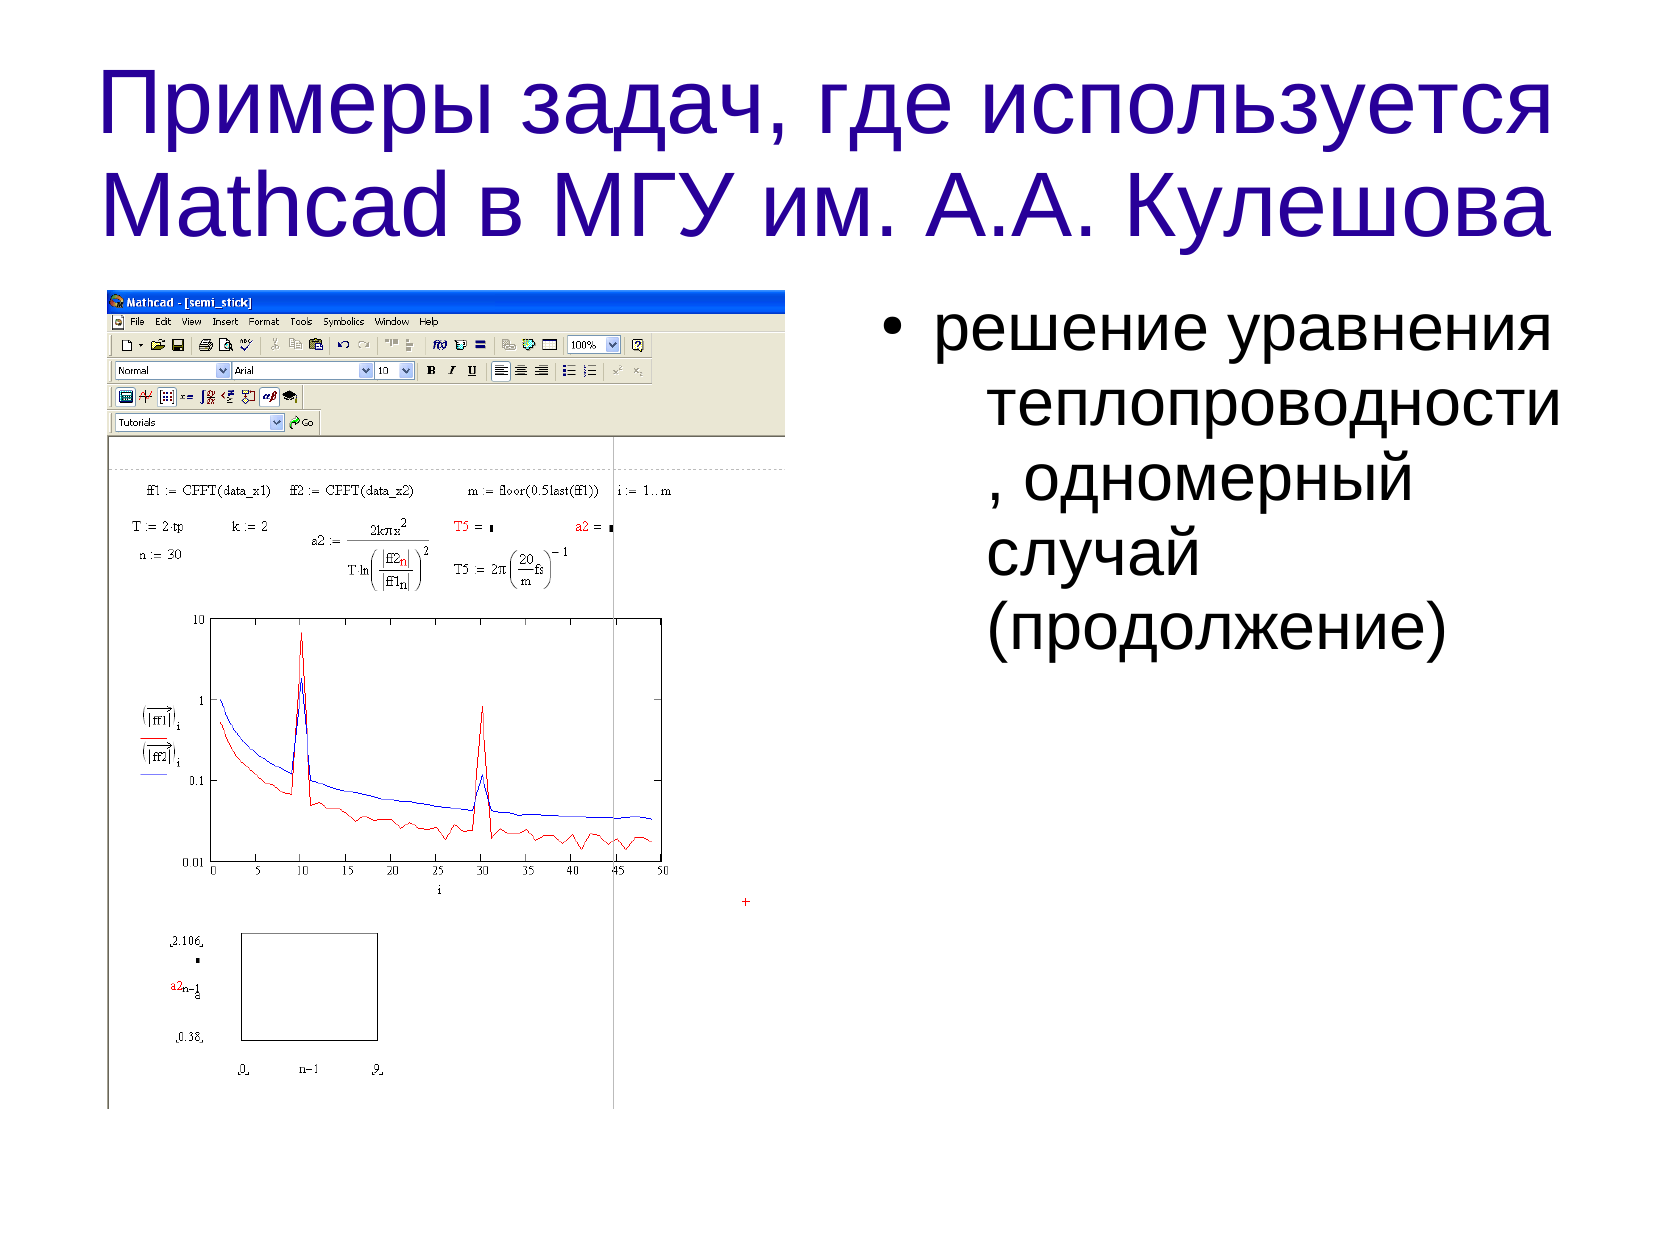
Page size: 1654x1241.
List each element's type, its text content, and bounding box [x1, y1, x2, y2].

title Примеры задач, где используется Mathcad в МГУ им. А.А. Кулешова [82, 39, 1571, 267]
list решение уравнения теплопроводности, одномерный случай (продолжение) [845, 290, 1572, 1109]
picture [107, 290, 785, 1109]
